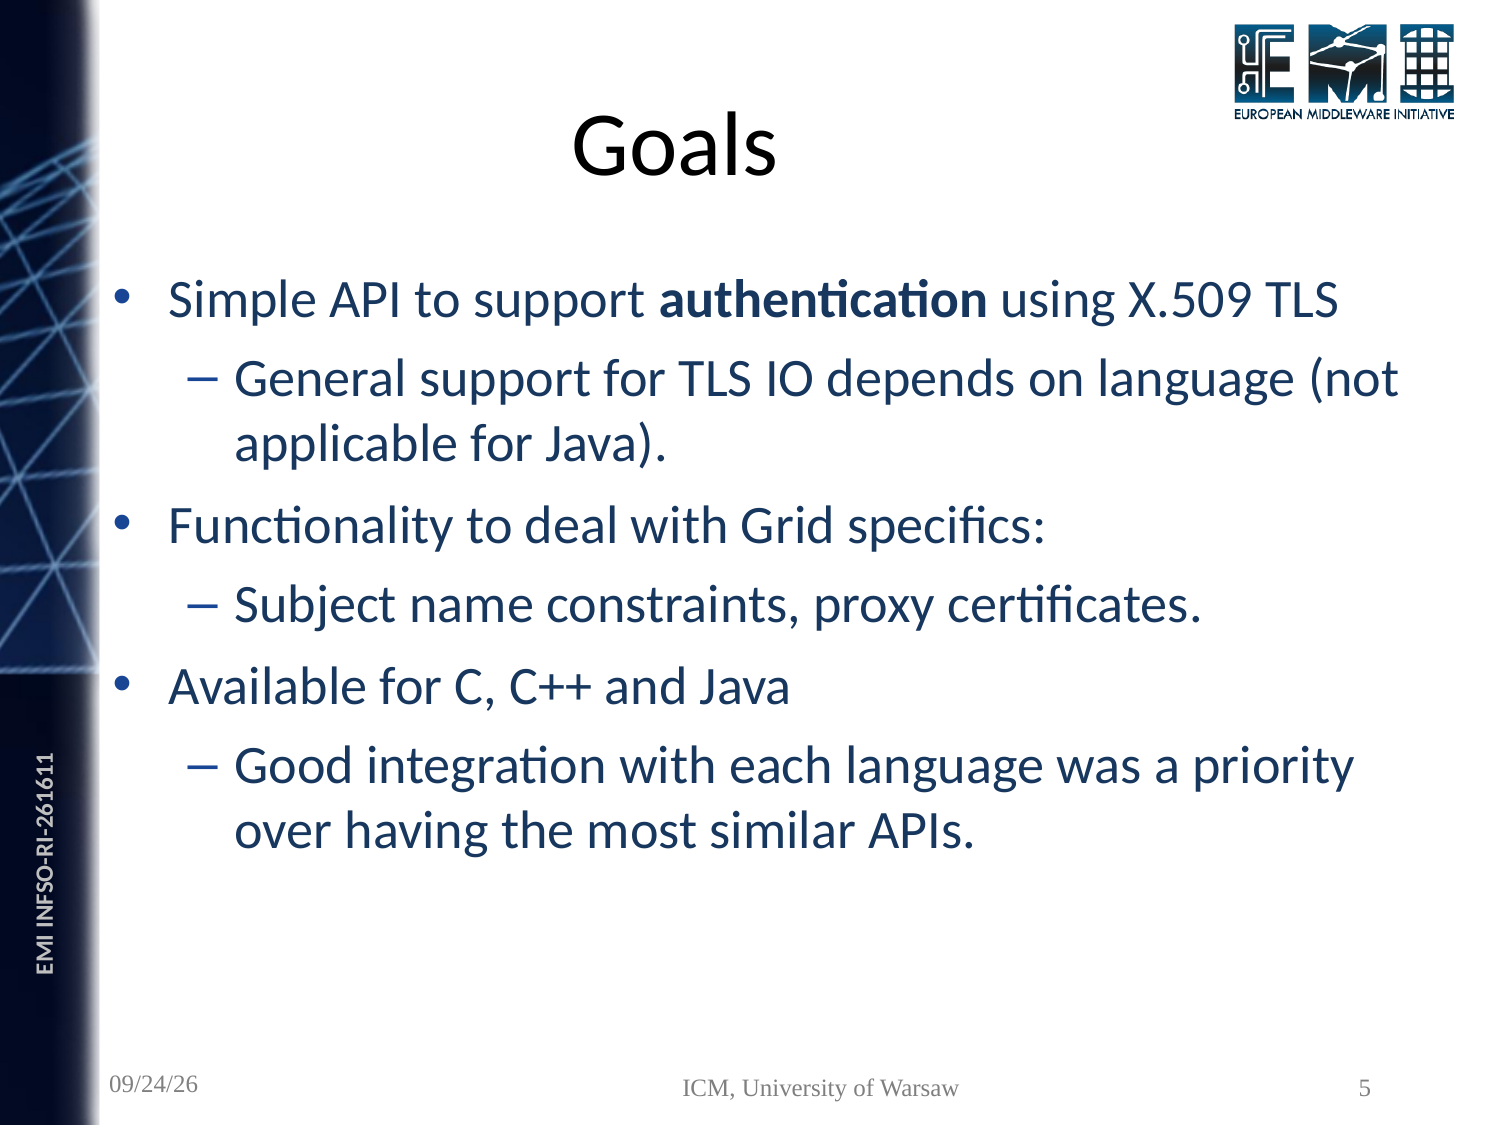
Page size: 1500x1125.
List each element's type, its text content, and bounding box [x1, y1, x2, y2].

picture [1185, 8, 1500, 140]
picture [0, 0, 111, 1125]
list Simple API to support authentication using X.509 TLS General support for TLS IO depends on language (not applicable for Java). Functionality to deal with Grid specifics: Subject name constraints, proxy certificates. Available for C, C++ and Java Good integration with each language was a priority over having the most similar APIs. [112, 263, 1425, 1006]
title Goals [112, 44, 1238, 233]
